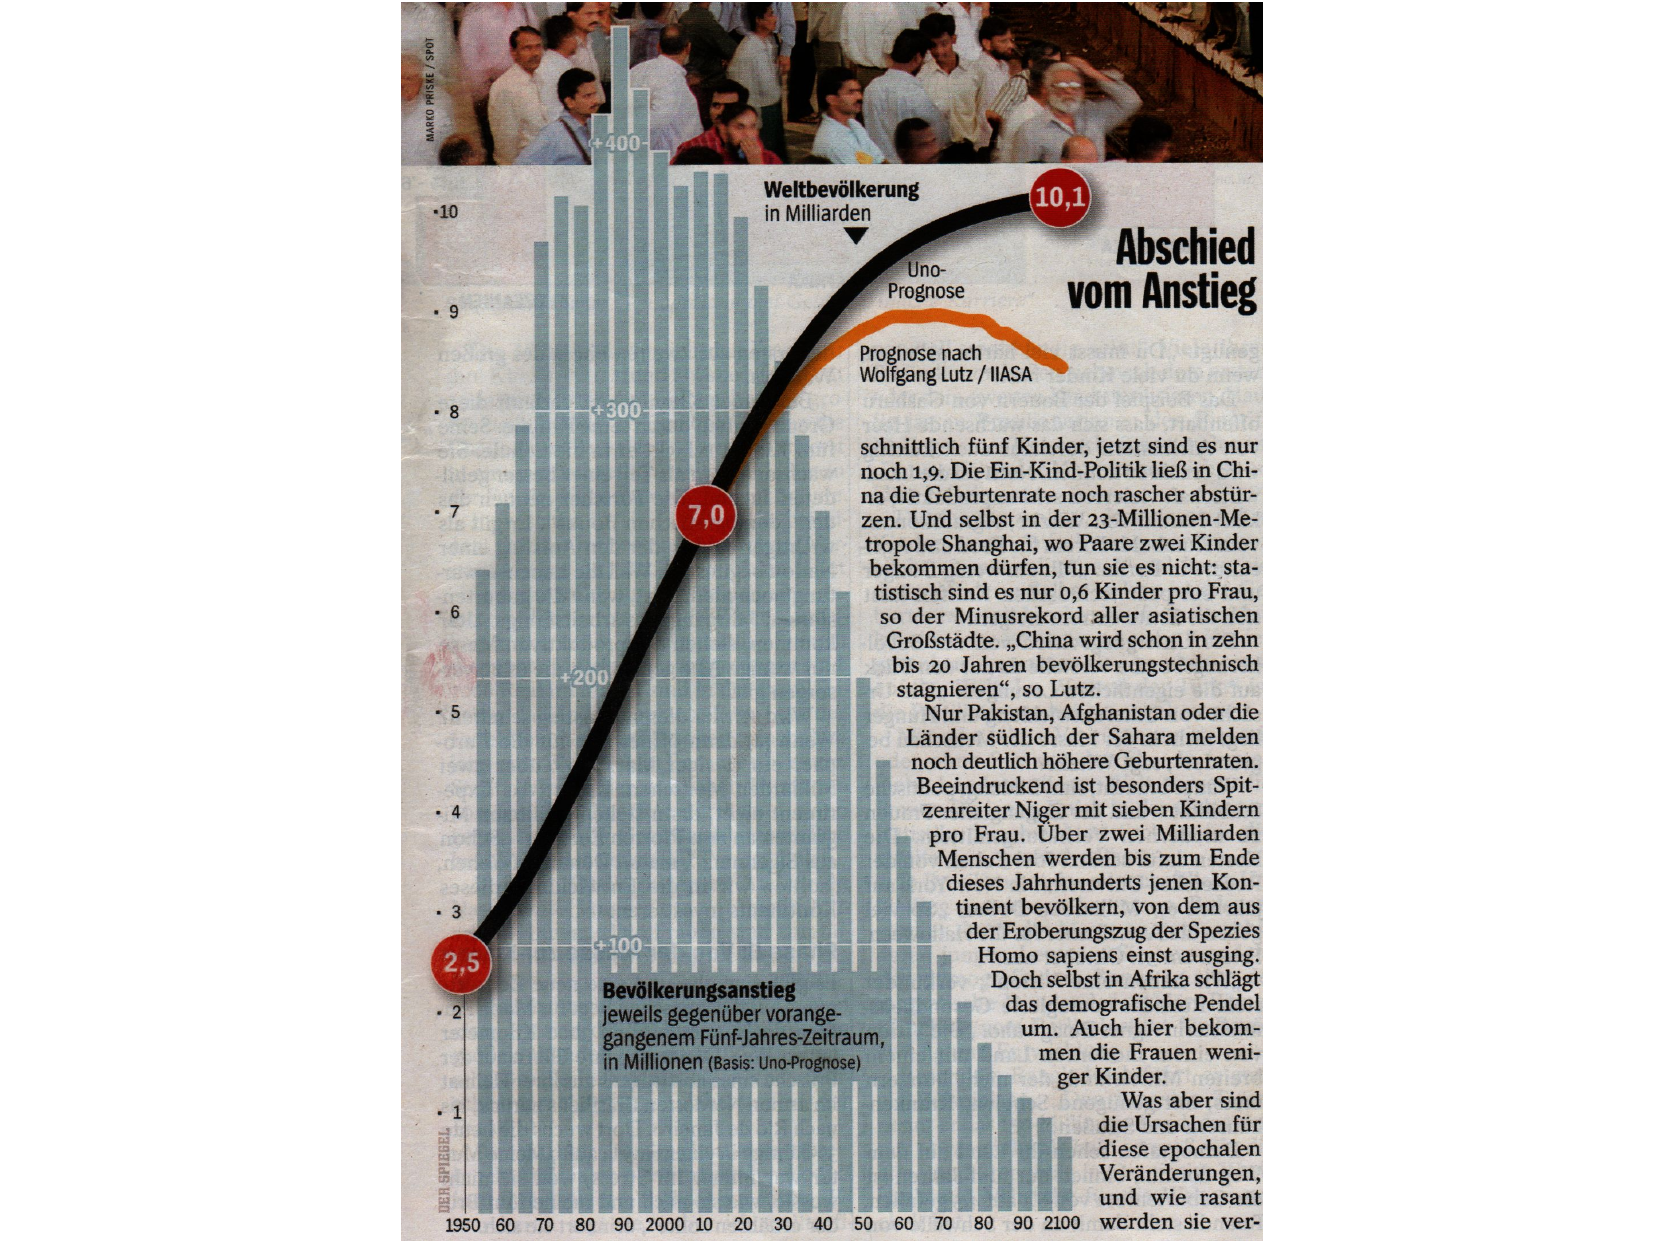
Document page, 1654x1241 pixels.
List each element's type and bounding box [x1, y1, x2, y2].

picture [401, 2, 1263, 1241]
